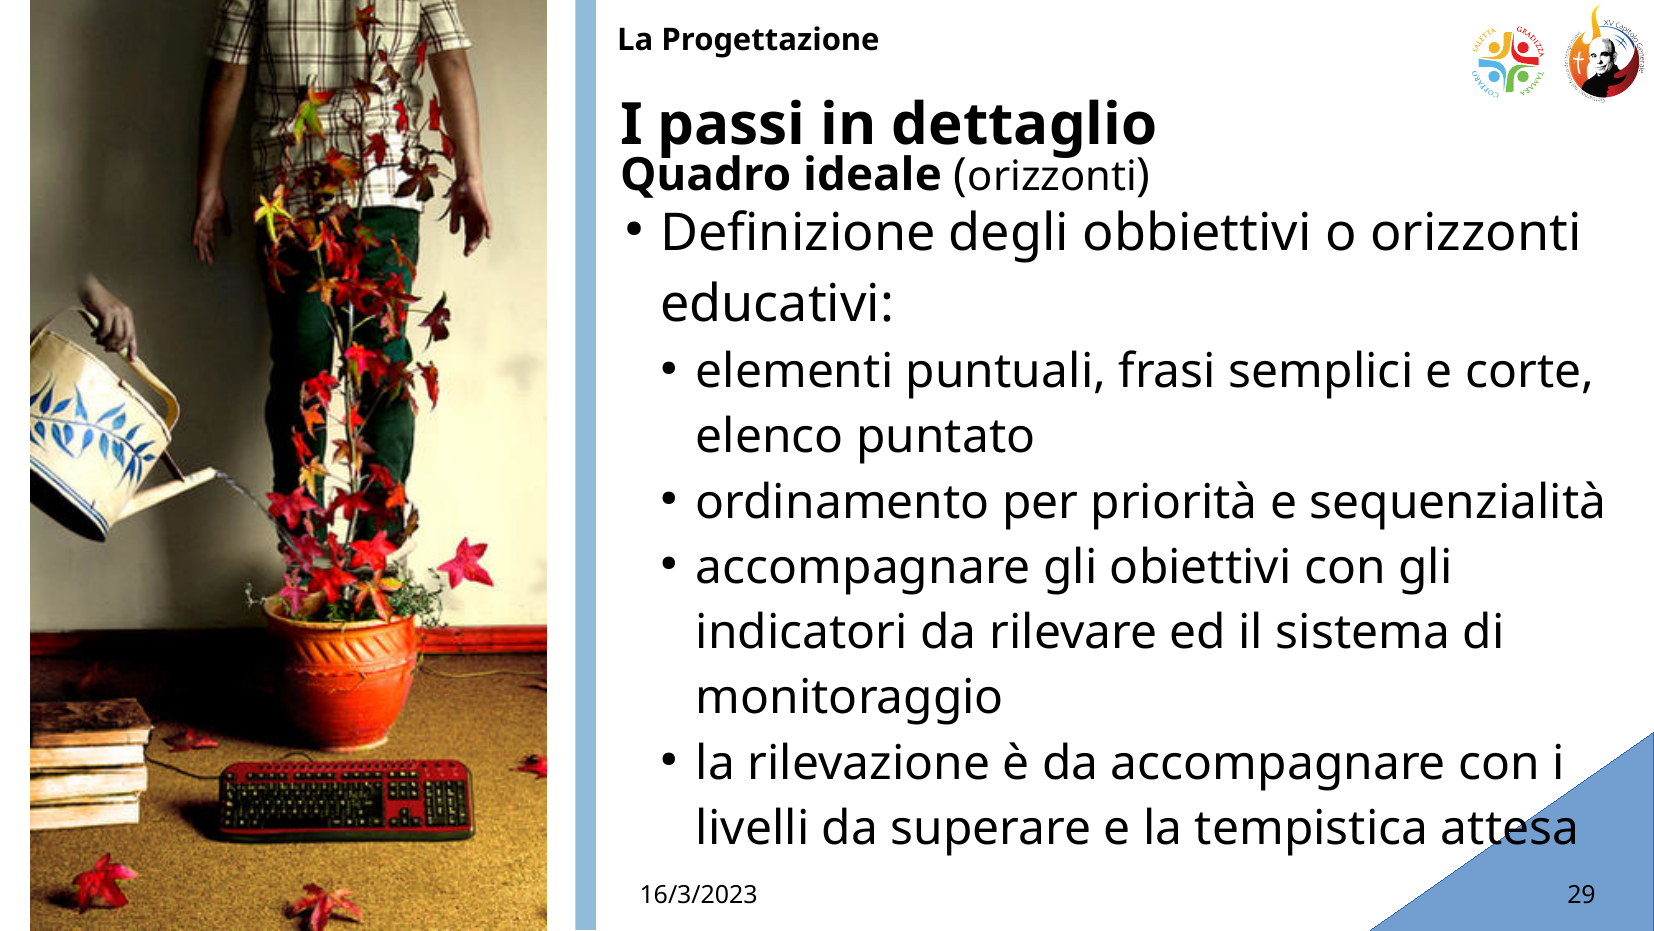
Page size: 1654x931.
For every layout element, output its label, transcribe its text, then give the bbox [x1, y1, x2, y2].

title Quadro ideale (orizzonti) [620, 154, 1617, 189]
title I passi in dettaglio [620, 82, 1617, 154]
picture [30, 0, 547, 931]
picture [1563, 4, 1646, 103]
subtitle Definizione degli obbiettivi o orizzonti educativi: elementi puntuali, frasi semplici e corte, elenco puntato ordinamento per priorità e sequenzialità accompagnare gli obiettivi con gli indicatori da rilevare ed il sistema di monitoraggio la rilevazione è da accompagnare con i livelli da superare e la tempistica attesa [624, 194, 1630, 907]
text_box La Progettazione [602, 9, 1335, 63]
